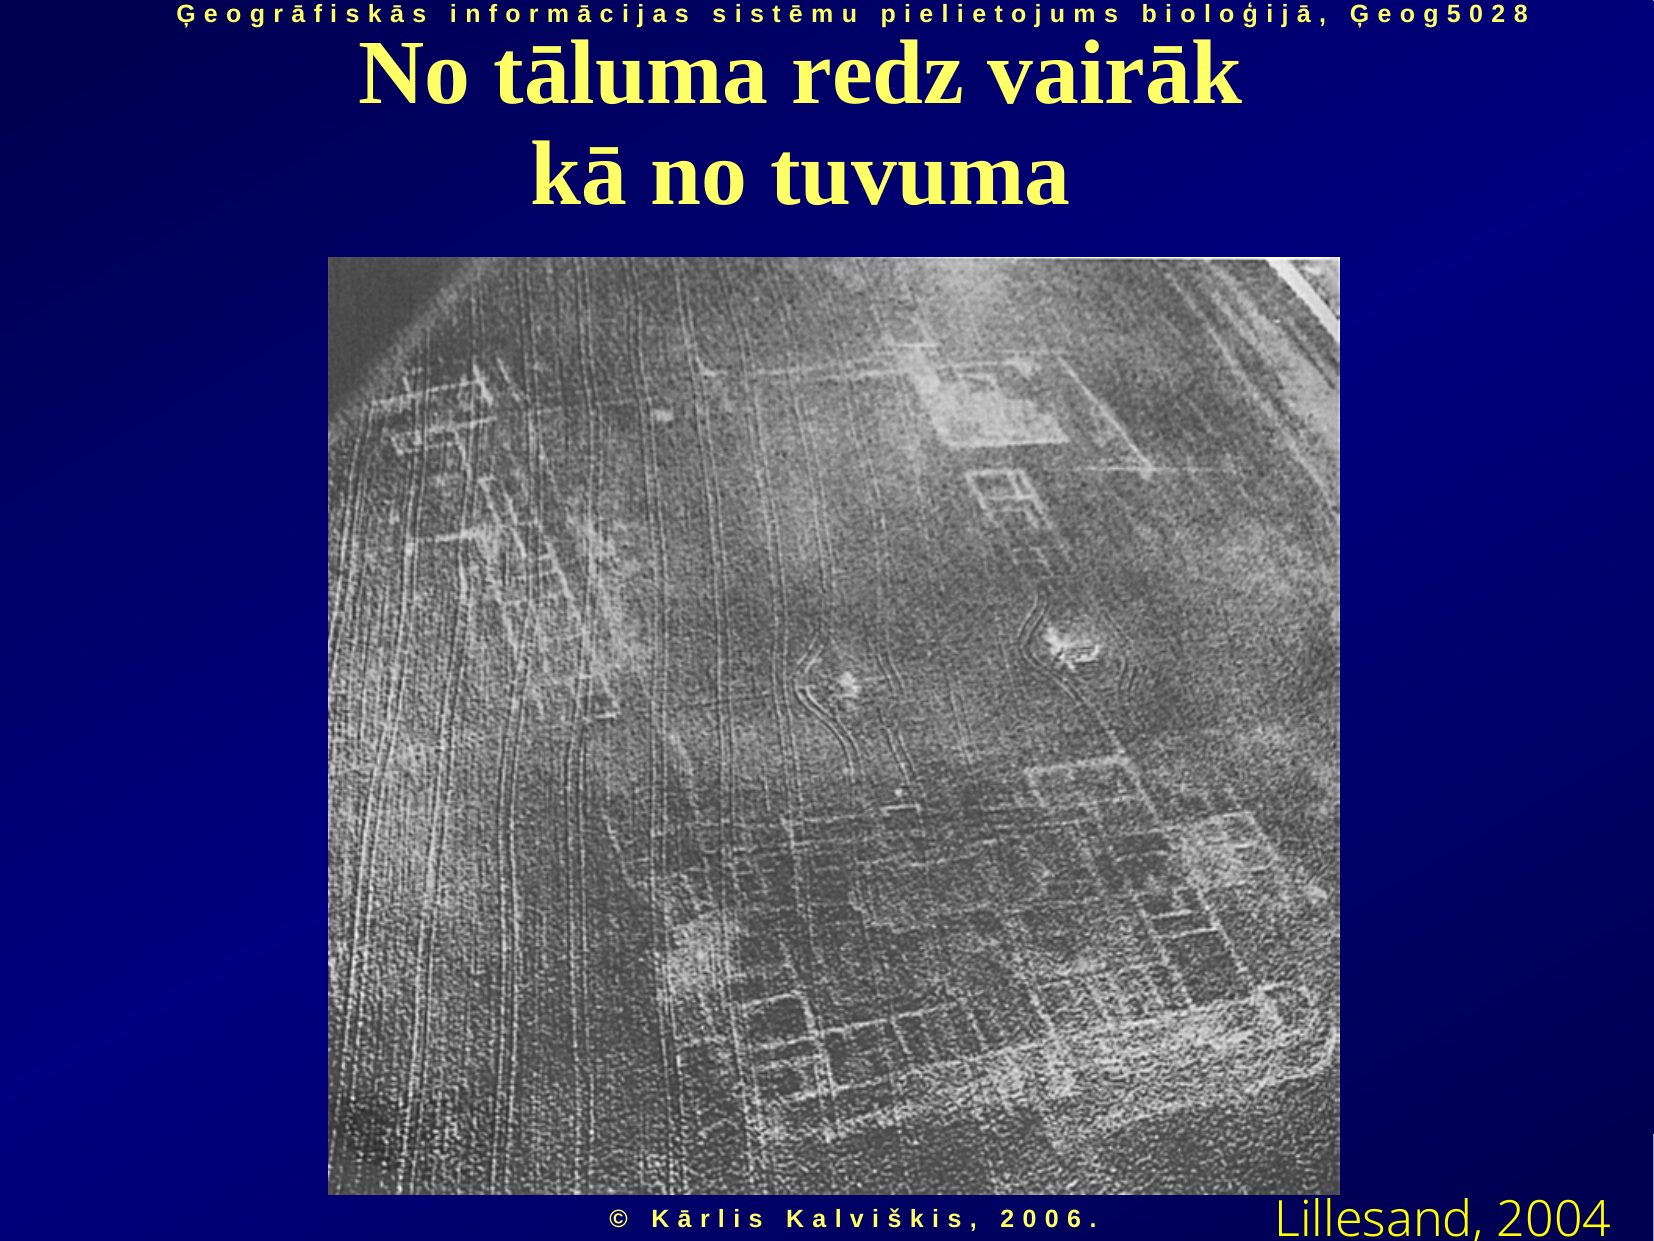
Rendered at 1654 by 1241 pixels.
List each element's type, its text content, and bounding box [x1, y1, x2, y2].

title No tāluma redz vairāk kā no tuvuma [95, 15, 1508, 231]
text_box Lillesand, 2004 [1225, 1182, 1654, 1241]
picture [328, 257, 1340, 1195]
